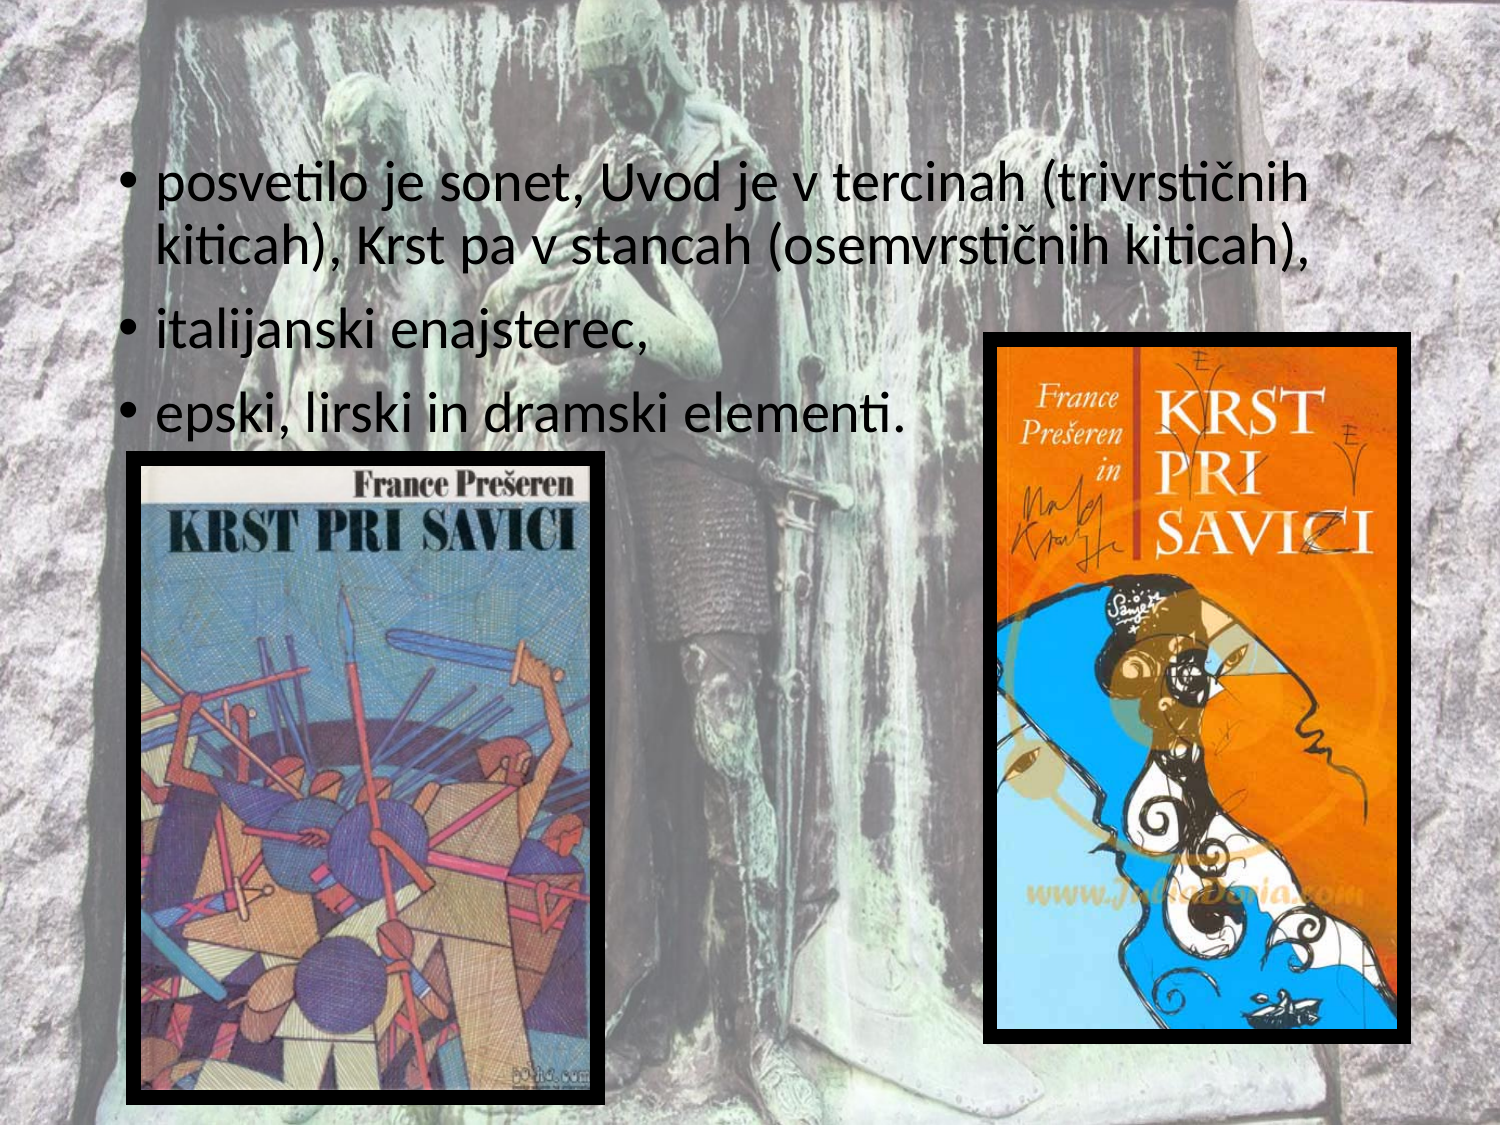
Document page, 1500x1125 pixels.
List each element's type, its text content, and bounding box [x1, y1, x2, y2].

picture [0, 0, 1500, 1125]
list posvetilo je sonet, Uvod je v tercinah (trivrstičnih kiticah), Krst pa v stancah (osemvrstičnih kiticah), italijanski enajsterec, epski, lirski in dramski elementi. [103, 143, 1397, 1014]
